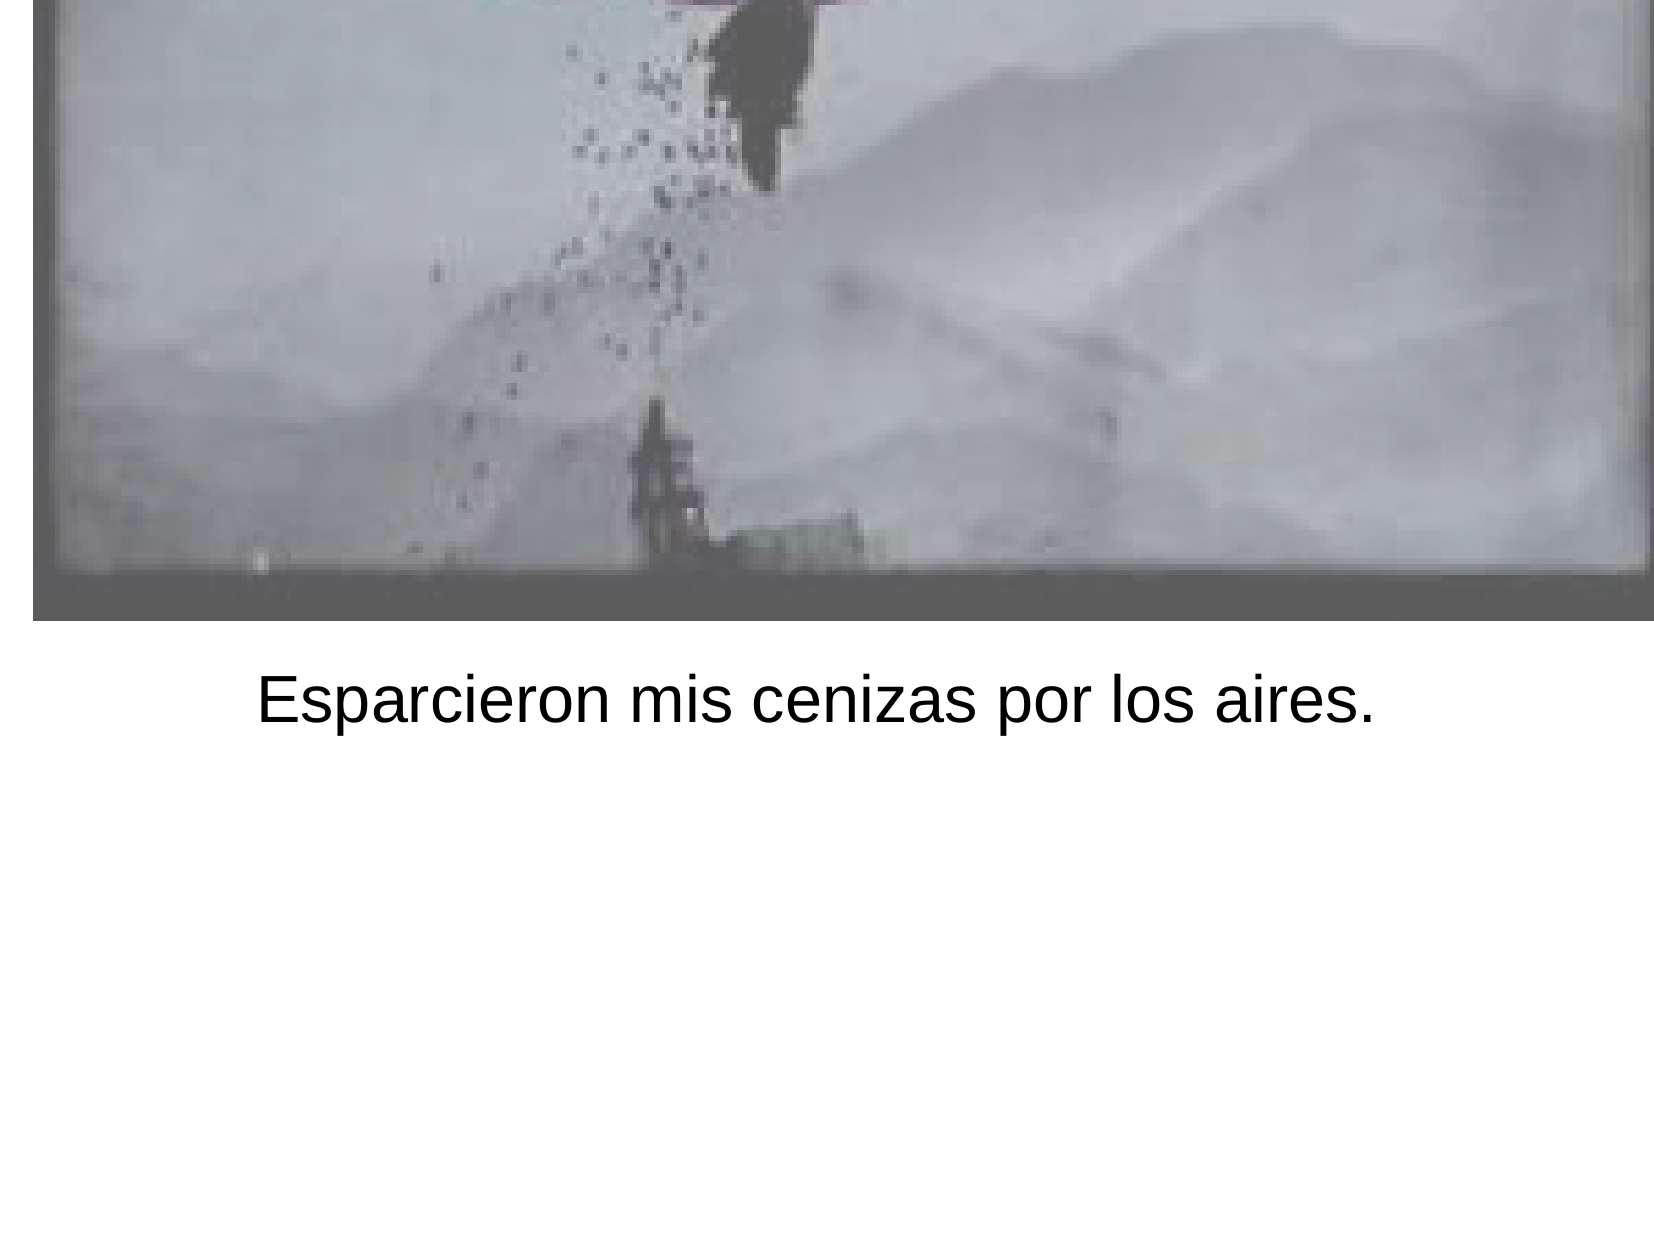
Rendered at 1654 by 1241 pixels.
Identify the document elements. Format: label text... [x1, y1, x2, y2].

text_box Esparcieron mis cenizas por los aires. [82, 621, 1571, 1102]
picture [33, 0, 1654, 621]
